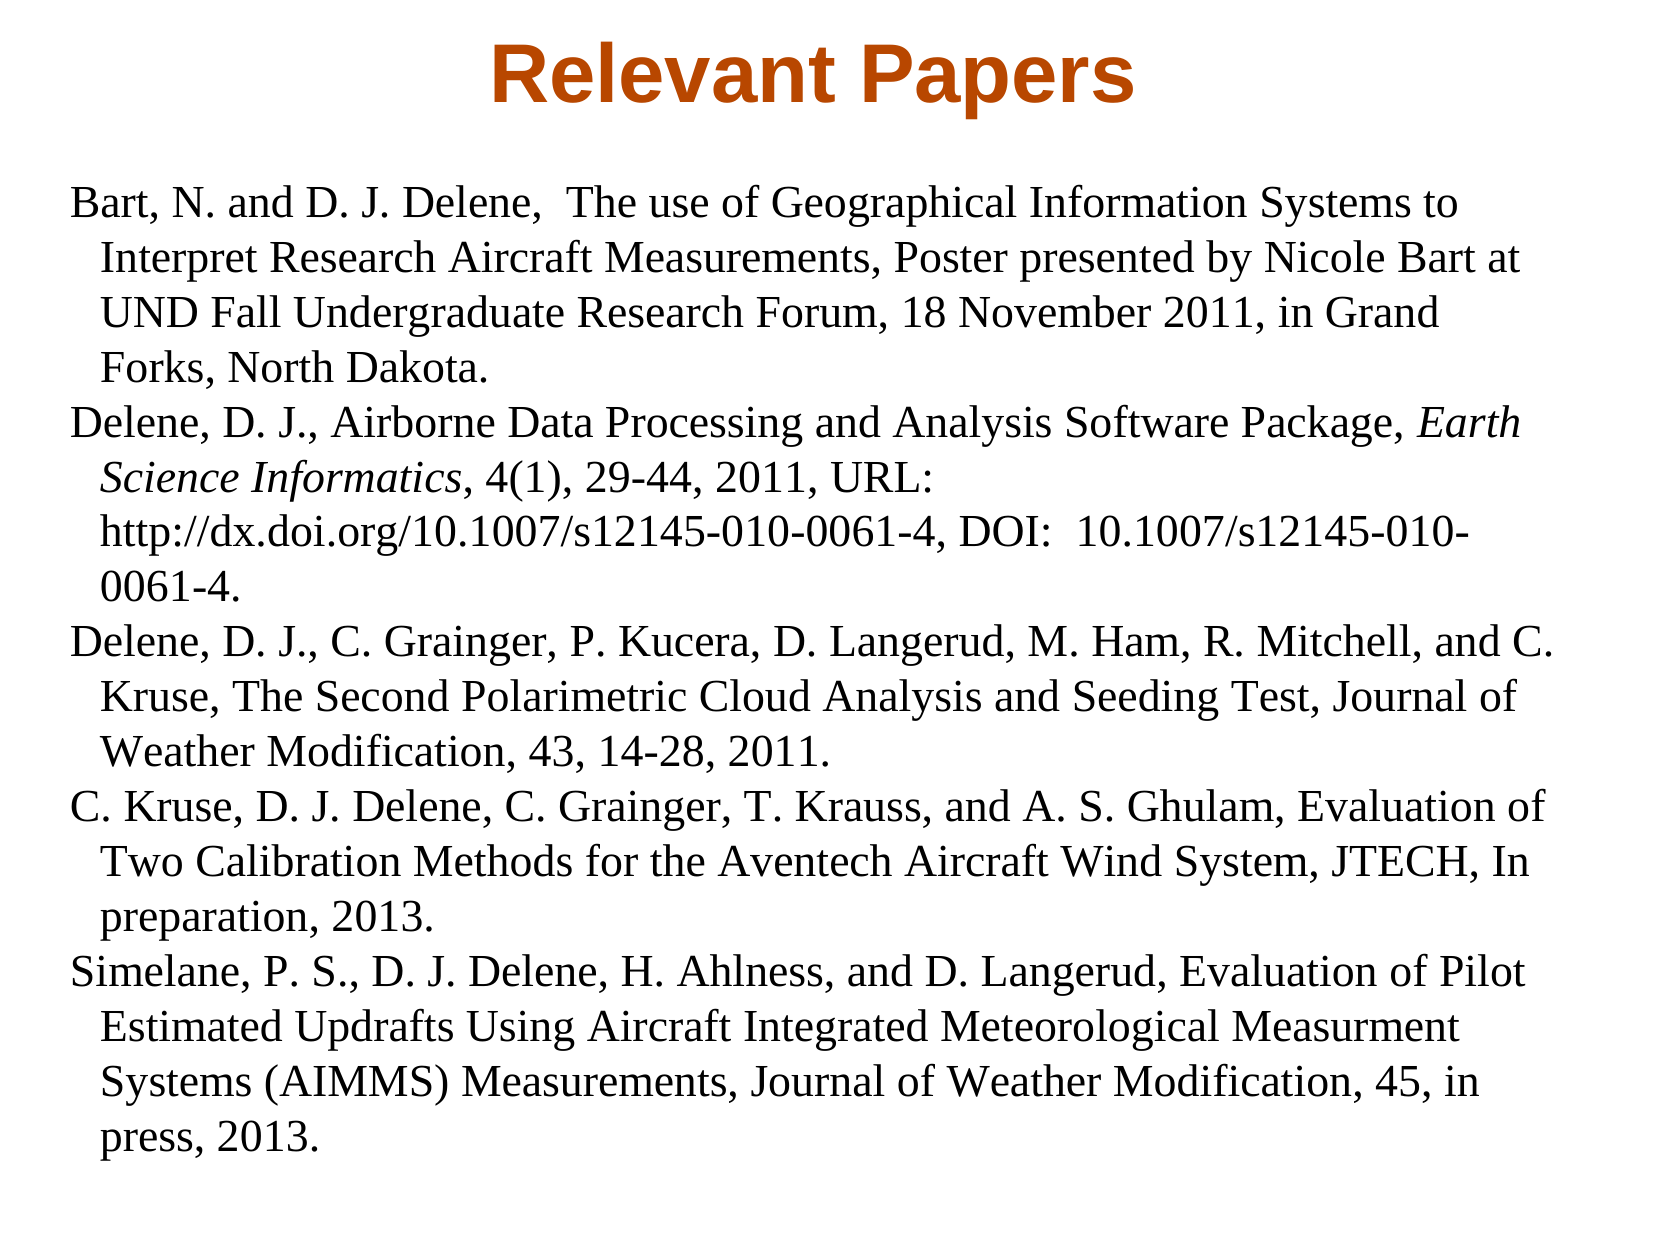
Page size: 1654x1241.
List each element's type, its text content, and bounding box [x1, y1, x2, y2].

text_box Bart, N. and D. J. Delene, The use of Geographical Information Systems to Interpret Research Aircraft Measurements, Poster presented by Nicole Bart at UND Fall Undergraduate Research Forum, 18 November 2011, in Grand Forks, North Dakota. Delene, D. J., Airborne Data Processing and Analysis Software Package, Earth Science Informatics, 4(1), 29-44, 2011, URL: http://dx.doi.org/10.1007/s12145-010-0061-4, DOI: 10.1007/s12145-010-0061-4. Delene, D. J., C. Grainger, P. Kucera, D. Langerud, M. Ham, R. Mitchell, and C. Kruse, The Second Polarimetric Cloud Analysis and Seeding Test, Journal of Weather Modification, 43, 14-28, 2011. C. Kruse, D. J. Delene, C. Grainger, T. Krauss, and A. S. Ghulam, Evaluation of Two Calibration Methods for the Aventech Aircraft Wind System, JTECH, In preparation, 2013. Simelane, P. S., D. J. Delene, H. Ahlness, and D. Langerud, Evaluation of Pilot Estimated Updrafts Using Aircraft Integrated Meteorological Measurment Systems (AIMMS) Measurements, Journal of Weather Modification, 45, in press, 2013. [55, 163, 1575, 1169]
title Relevant Papers [0, 17, 1650, 123]
